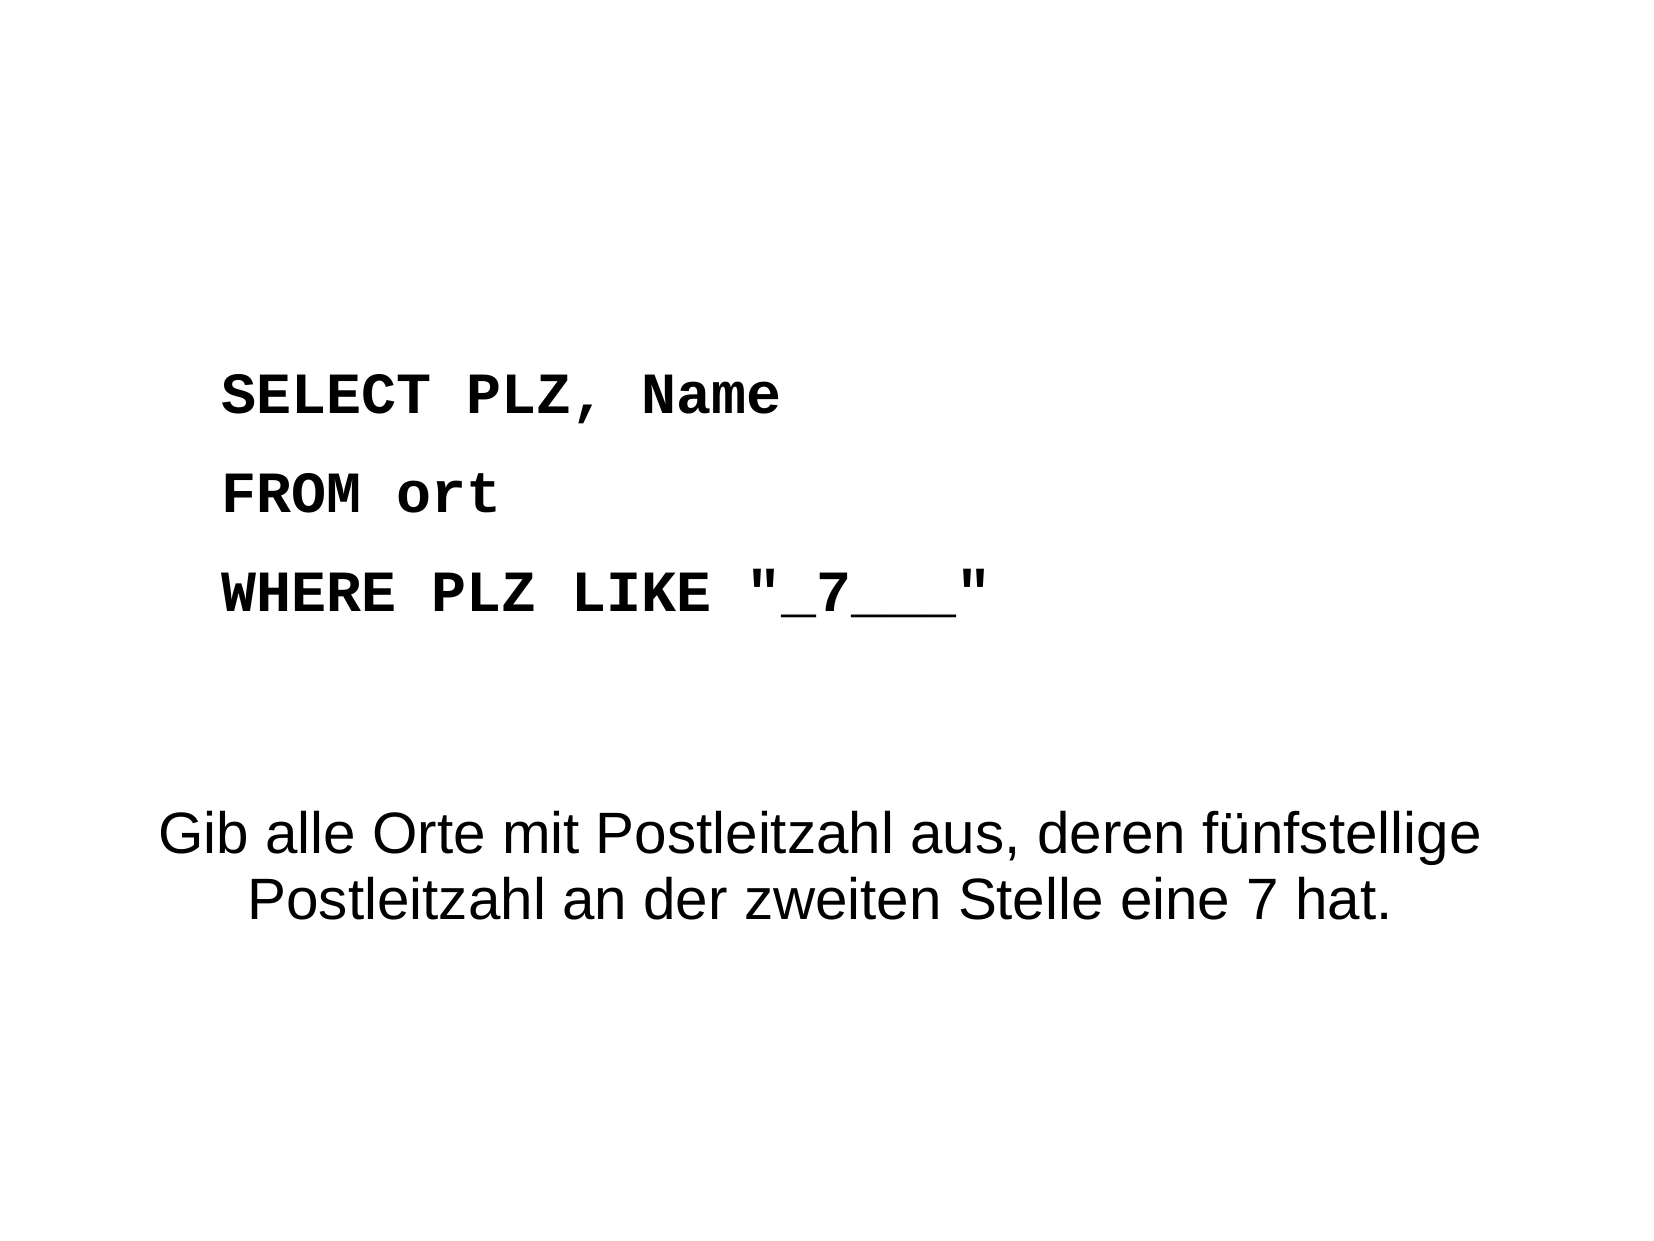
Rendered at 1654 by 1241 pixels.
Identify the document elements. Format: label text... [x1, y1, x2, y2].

text_box SELECT PLZ, Name FROM ort WHERE PLZ LIKE "_7___" [206, 324, 1565, 606]
title Gib alle Orte mit Postleitzahl aus, deren fünfstellige Postleitzahl an der zweiten Stelle eine 7 hat. [76, 787, 1566, 945]
